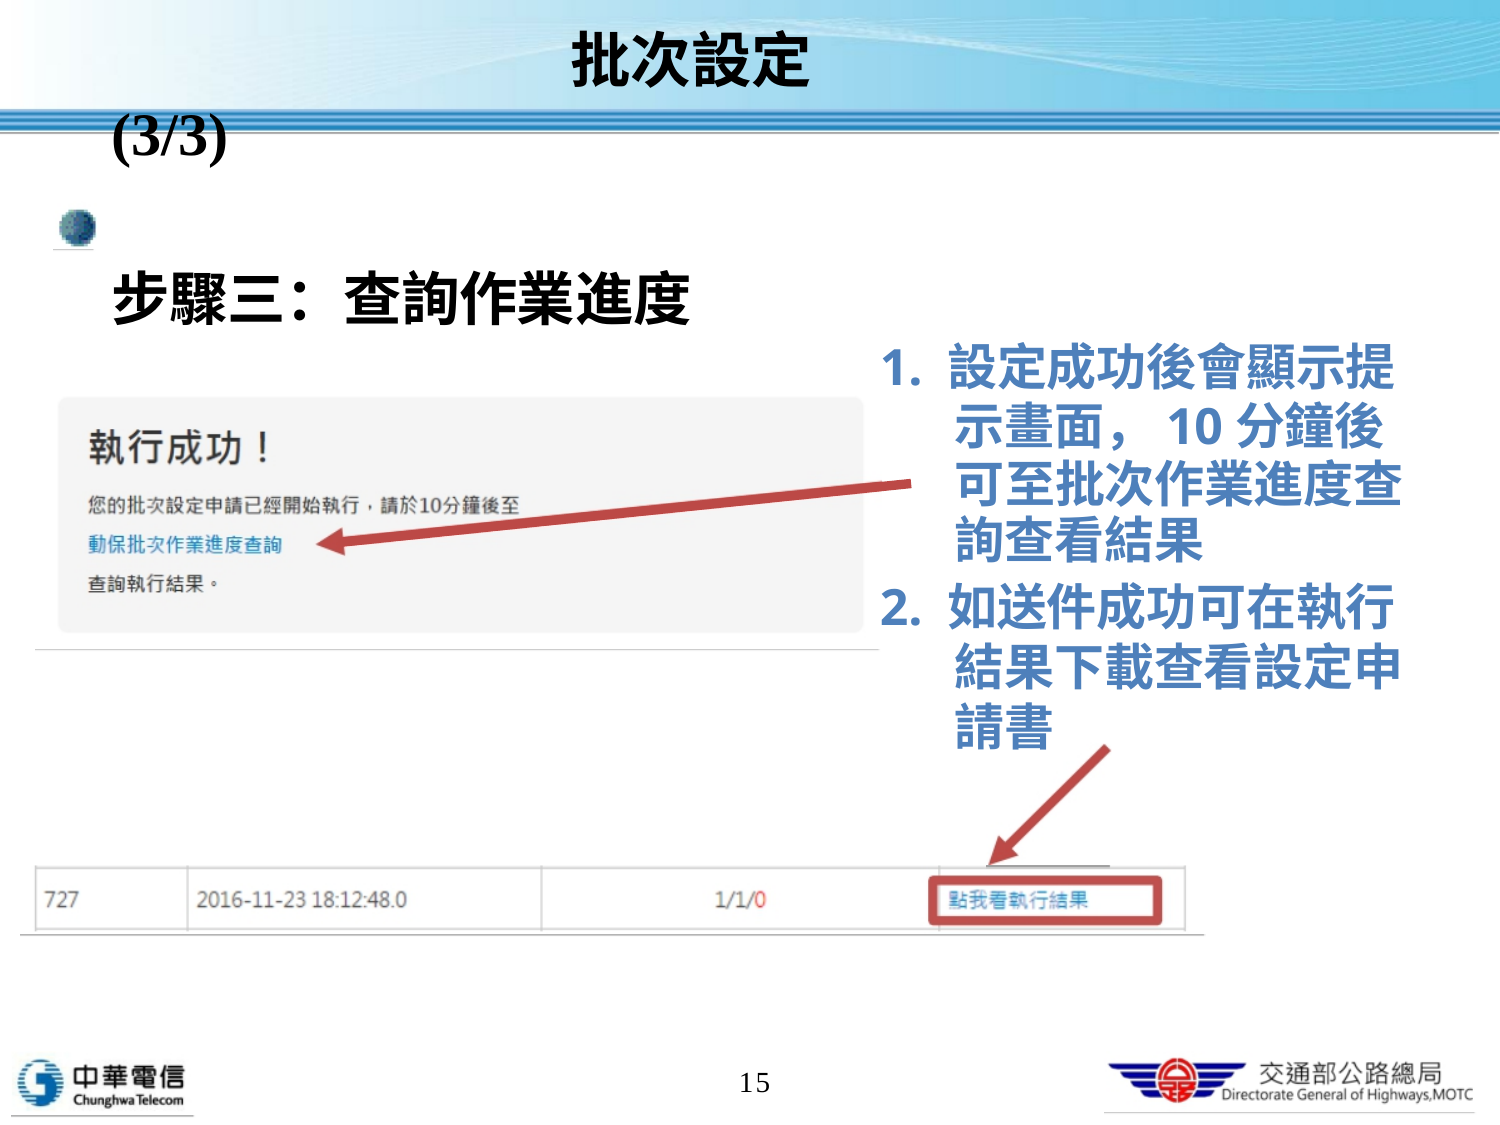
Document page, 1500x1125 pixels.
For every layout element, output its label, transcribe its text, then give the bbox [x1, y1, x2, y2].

picture [11, 1051, 197, 1116]
text_box 示畫面，10分鐘後可至批次作業進度查詢查看結果 [954, 399, 1408, 572]
picture [0, 0, 1500, 132]
text_box 批次設定(3/3) 步驟三：查詢作業進度 [111, 22, 933, 260]
text_box 15 [738, 1059, 794, 1099]
picture [35, 369, 882, 649]
text_box 2. 如送件成功可在執行 [879, 575, 1426, 636]
picture [1104, 1051, 1478, 1112]
text_box [338, 478, 912, 548]
picture [53, 201, 97, 249]
text_box 1. 設定成功後會顯示提 [879, 335, 1426, 396]
picture [20, 756, 1206, 934]
text_box 結果下載查看設定申 請書 [954, 635, 1408, 756]
